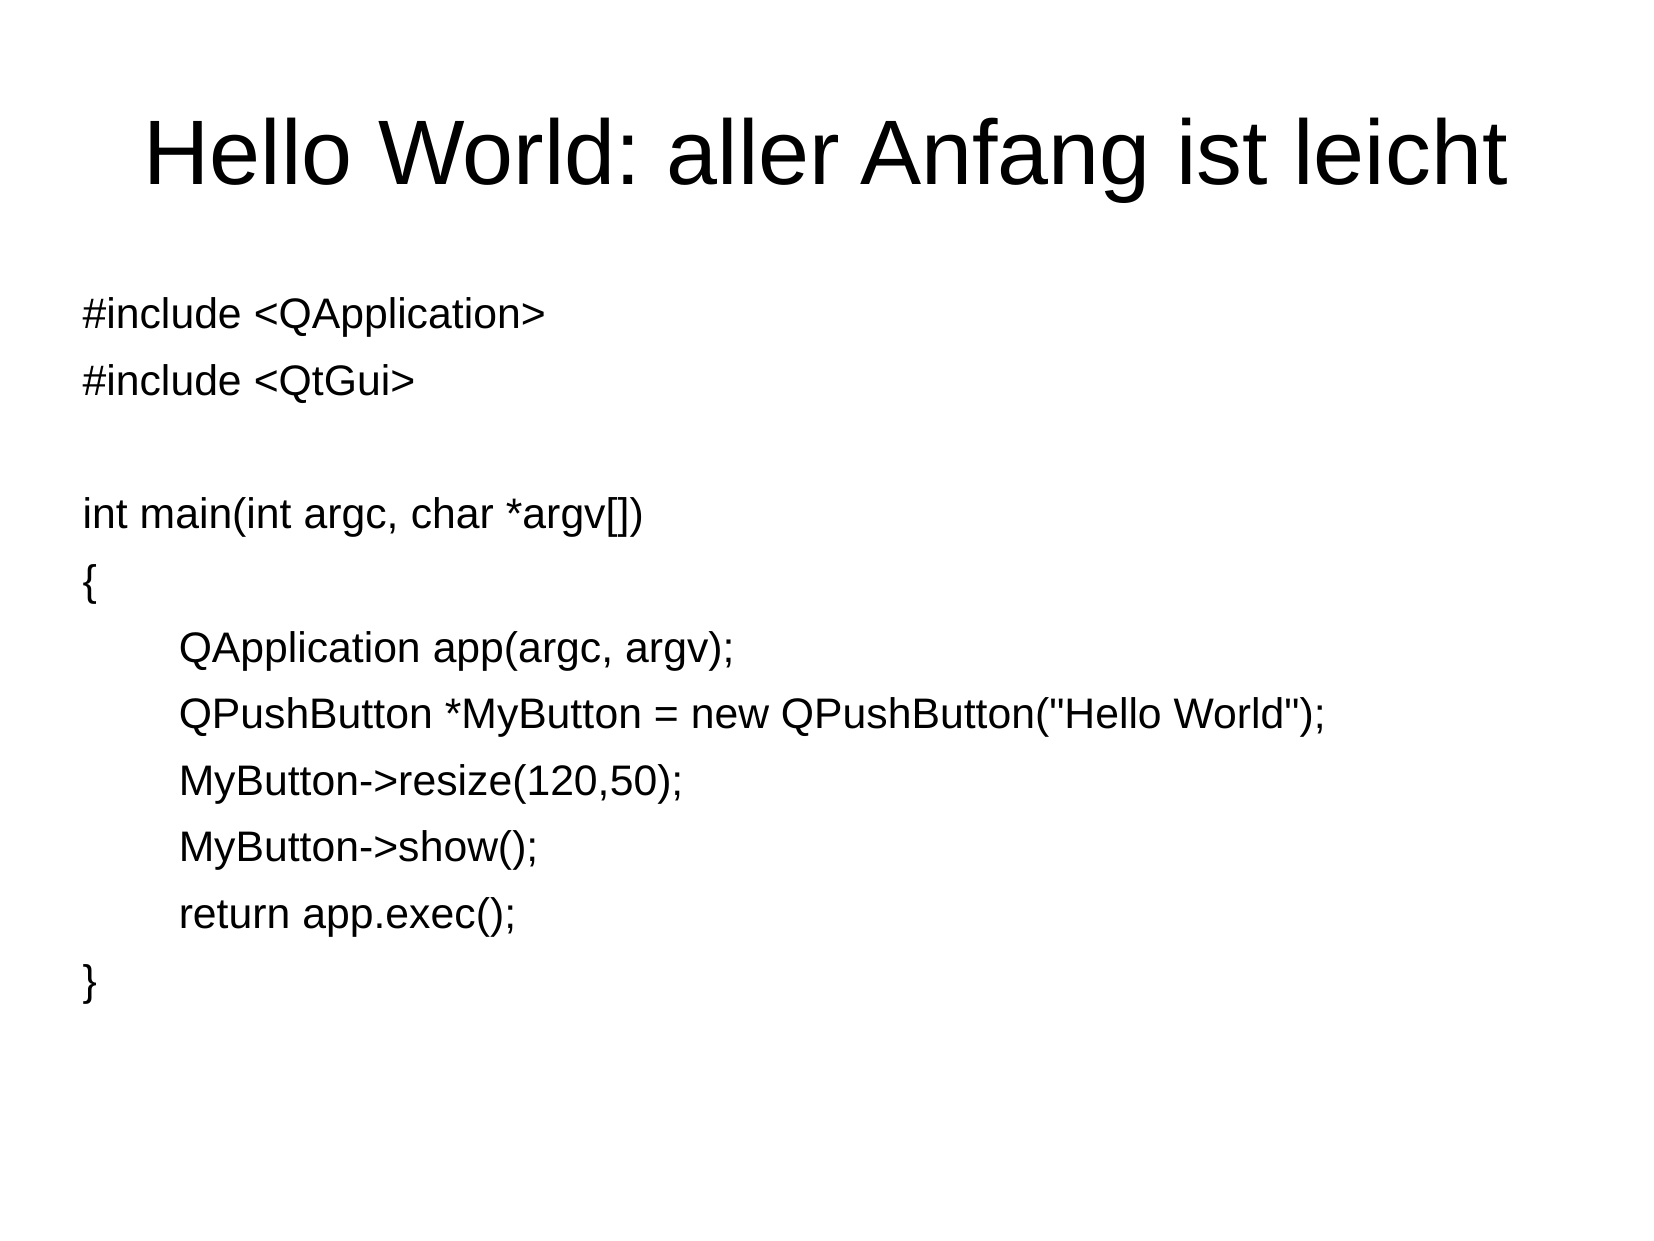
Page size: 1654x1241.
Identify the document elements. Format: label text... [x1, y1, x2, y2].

title Hello World: aller Anfang ist leicht [82, 49, 1571, 257]
list #include <QApplication> #include <QtGui> int main(int argc, char *argv[]) { QApplication app(argc, argv); QPushButton *MyButton = new QPushButton("Hello World"); MyButton->resize(120,50); MyButton->show(); return app.exec(); } [82, 290, 1538, 1010]
